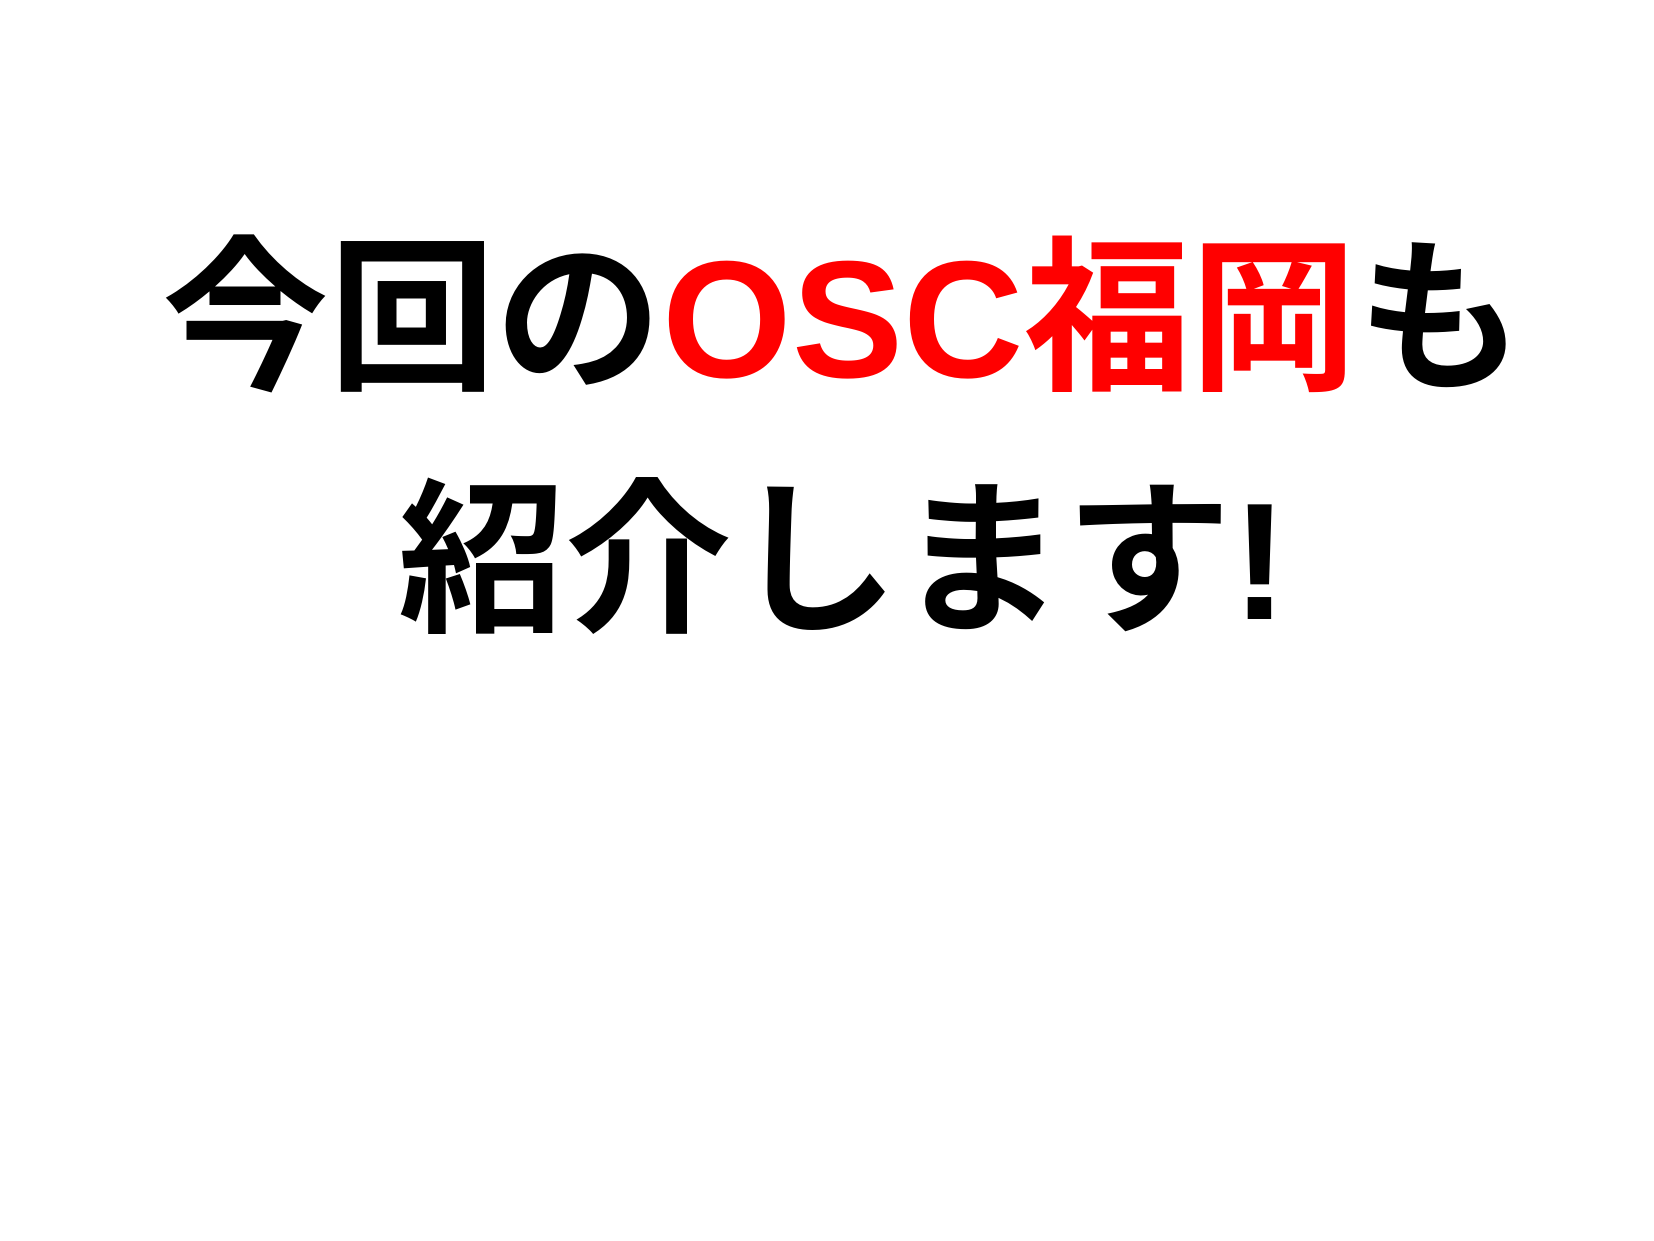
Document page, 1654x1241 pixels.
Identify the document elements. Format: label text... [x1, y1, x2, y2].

text_box 今回のOSC福岡も 紹介します! [147, 176, 1509, 591]
